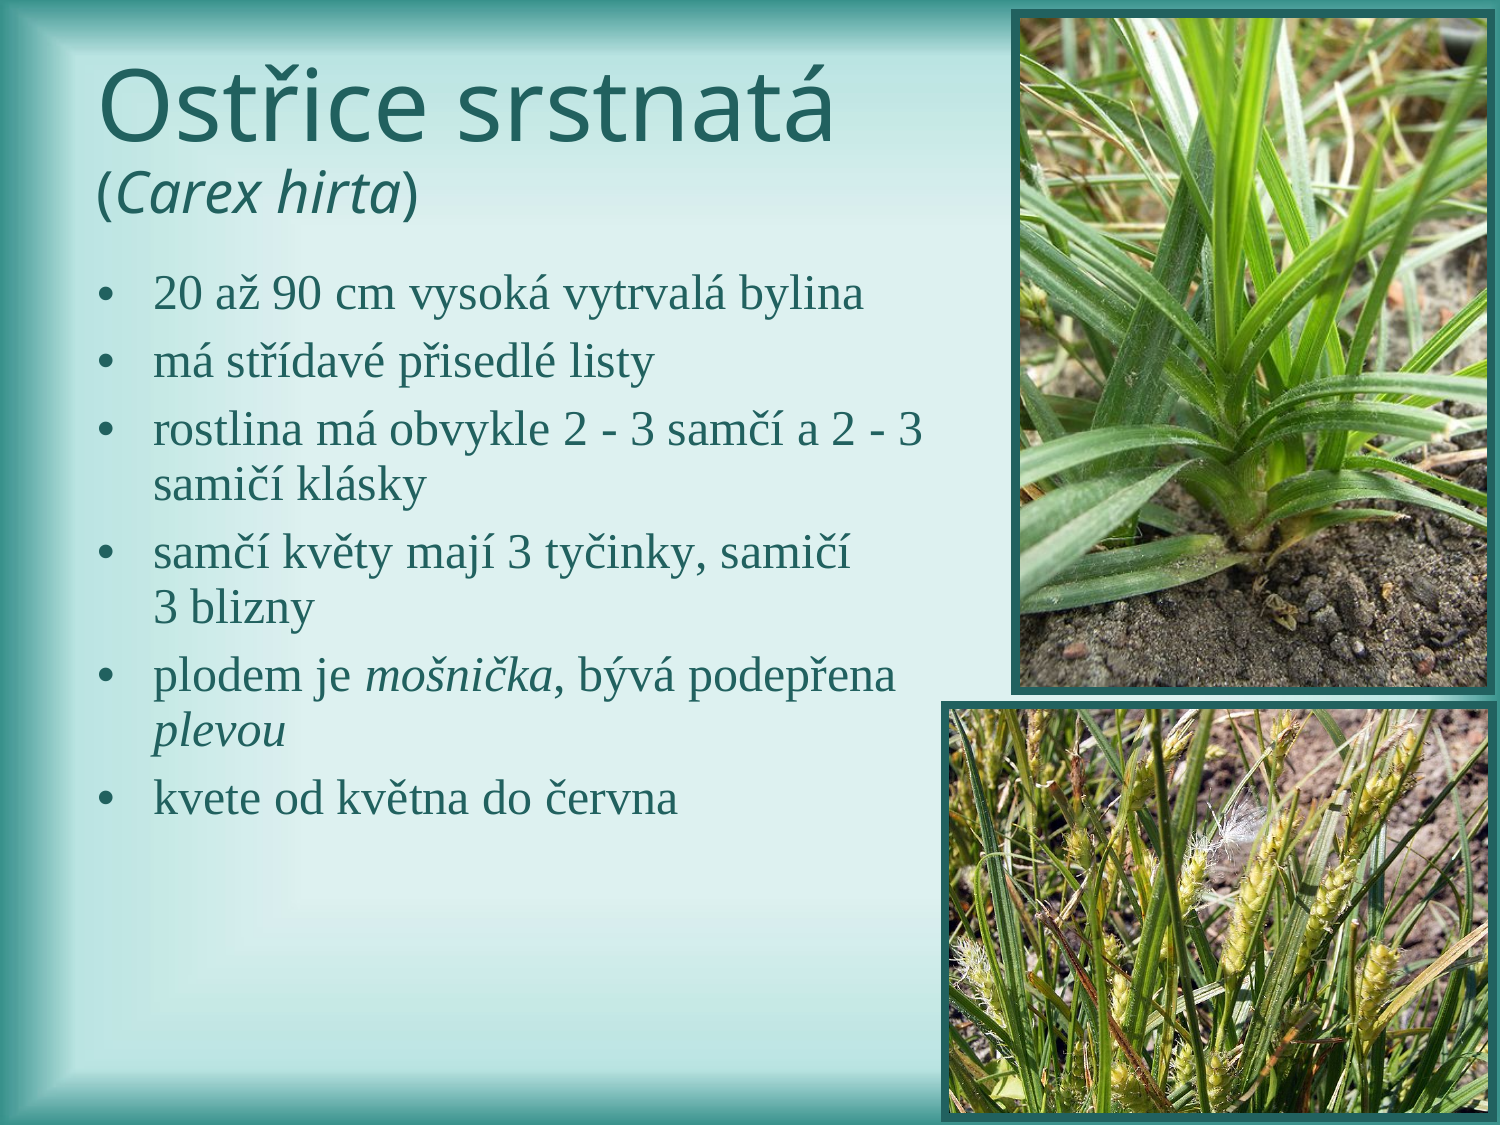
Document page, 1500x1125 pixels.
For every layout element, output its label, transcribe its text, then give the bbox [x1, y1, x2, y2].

picture [0, 0, 1500, 1125]
list 20 až 90 cm vysoká vytrvalá bylina má střídavé přisedlé listy rostlina má obvykle 2 - 3 samčí a 2 - 3 samičí klásky samčí květy mají 3 tyčinky, samičí 3 blizny plodem je mošnička, bývá podepřena plevou kvete od května do června [82, 257, 950, 1008]
text_box Ostřice srstnatá (Carex hirta) [81, 46, 903, 235]
